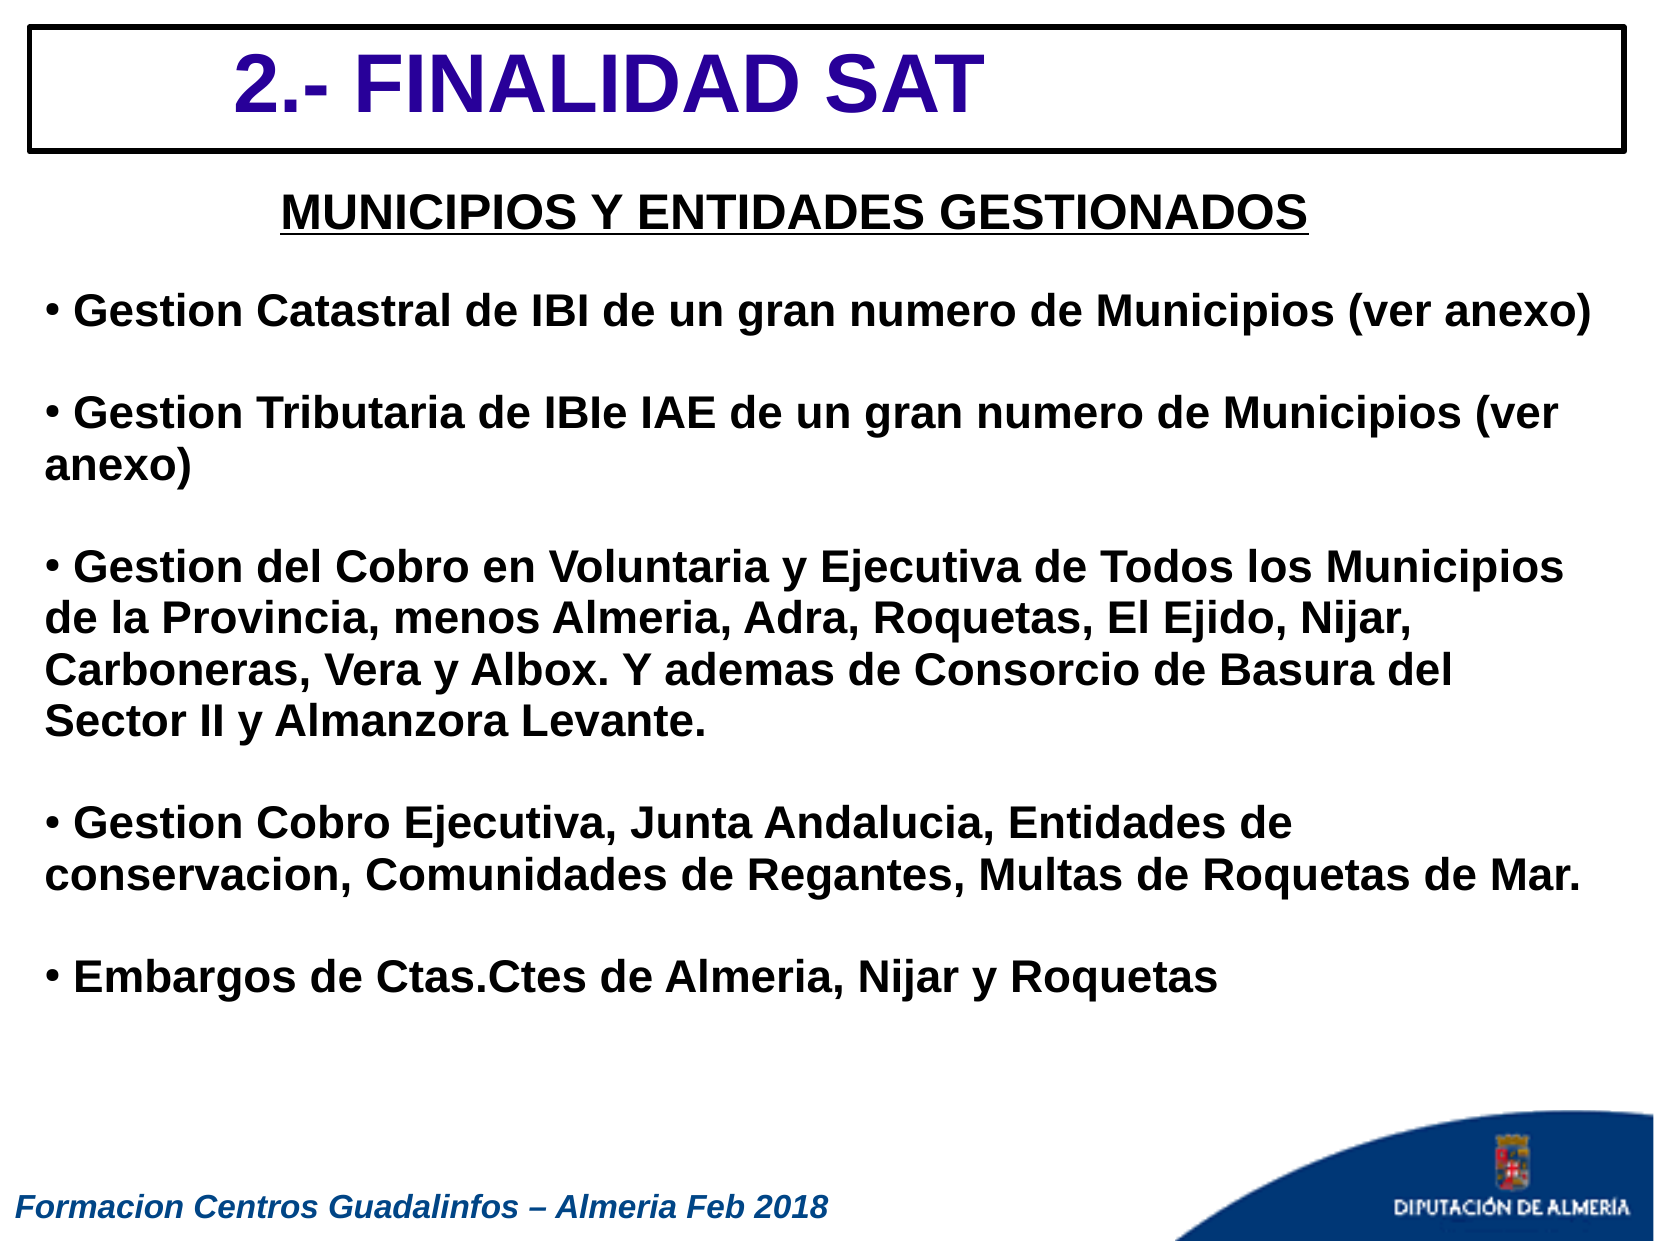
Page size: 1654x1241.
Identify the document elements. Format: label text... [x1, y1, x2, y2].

text_box Gestion Catastral de IBI de un gran numero de Municipios (ver anexo) Gestion Tributaria de IBIe IAE de un gran numero de Municipios (ver anexo) Gestion del Cobro en Voluntaria y Ejecutiva de Todos los Municipios de la Provincia, menos Almeria, Adra, Roquetas, El Ejido, Nijar, Carboneras, Vera y Albox. Y ademas de Consorcio de Basura del Sector II y Almanzora Levante. Gestion Cobro Ejecutiva, Junta Andalucia, Entidades de conservacion, Comunidades de Regantes, Multas de Roquetas de Mar. Embargos de Ctas.Ctes de Almeria, Nijar y Roquetas [29, 277, 1625, 1067]
text_box MUNICIPIOS Y ENTIDADES GESTIONADOS [265, 177, 1329, 249]
text_box 2.- FINALIDAD SAT [29, 27, 1625, 152]
text_box Formacion Centros Guadalinfos – Almeria Feb 2018 [0, 1181, 845, 1234]
picture [1175, 1110, 1654, 1241]
